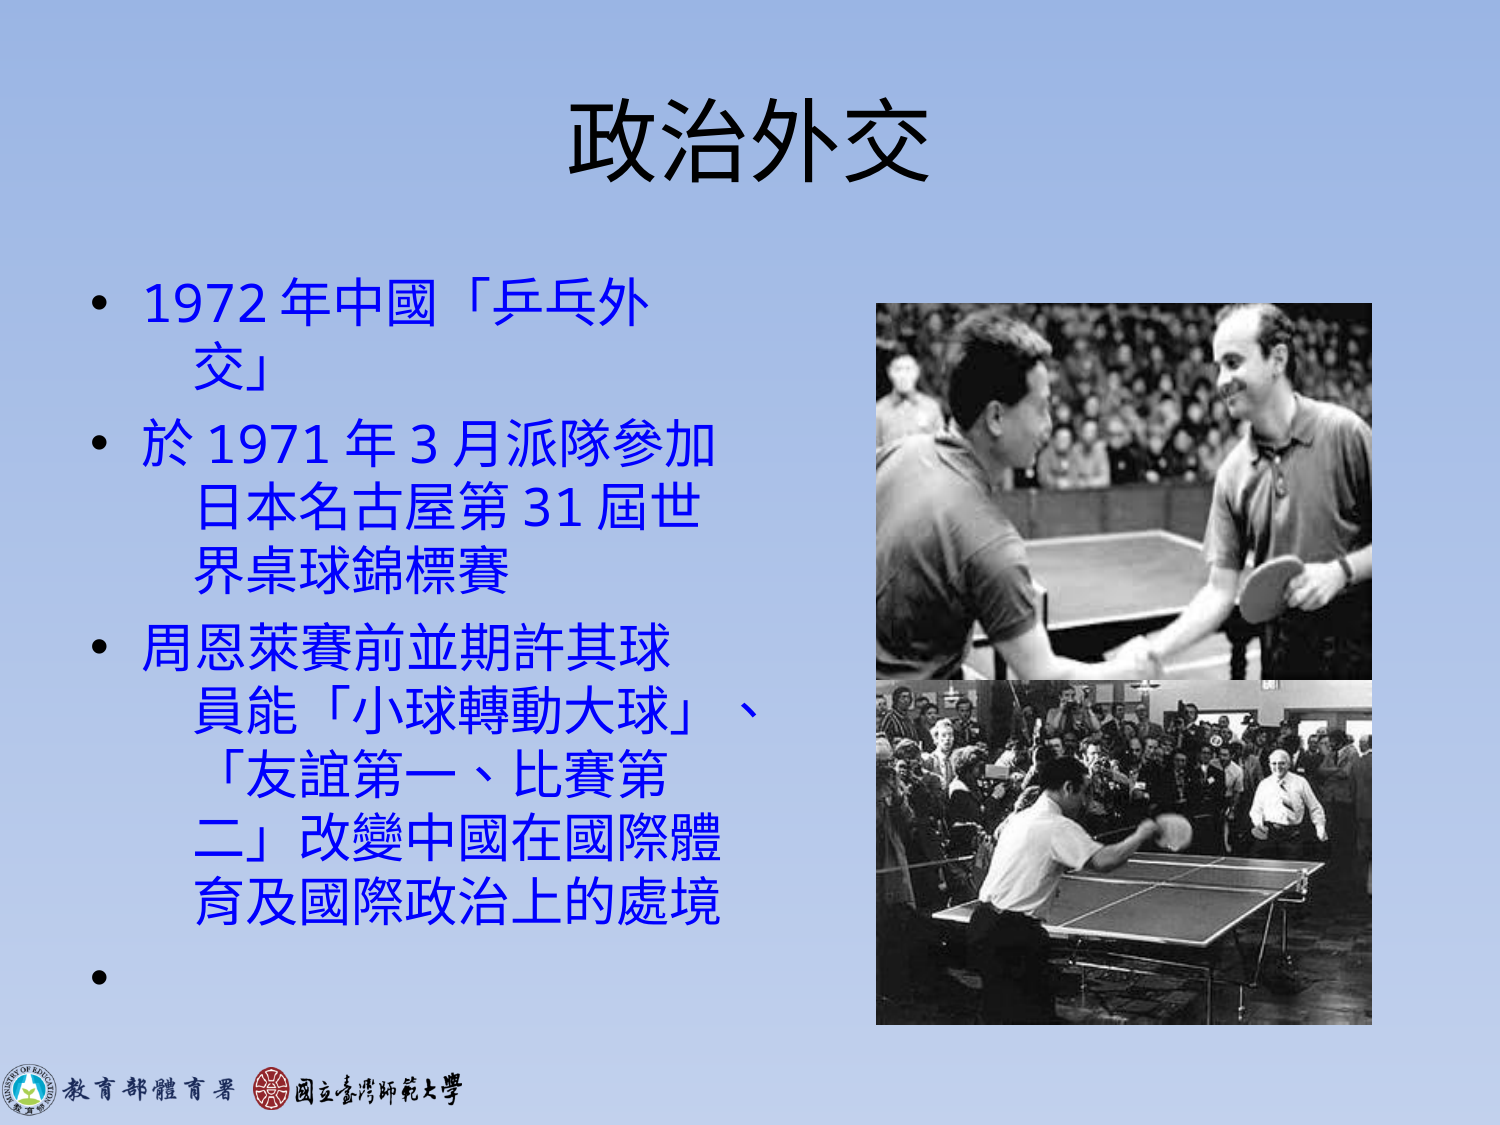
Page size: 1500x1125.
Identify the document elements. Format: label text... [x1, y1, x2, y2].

picture [876, 303, 1372, 1025]
title 政治外交 [75, 45, 1426, 233]
list 1972年中國「乒乓外交」 於1971年3月派隊參加日本名古屋第31屆世界桌球錦標賽 周恩萊賽前並期許其球員能「小球轉動大球」、「友誼第一、比賽第二」改變中國在國際體育及國際政治上的處境 [75, 262, 738, 1005]
